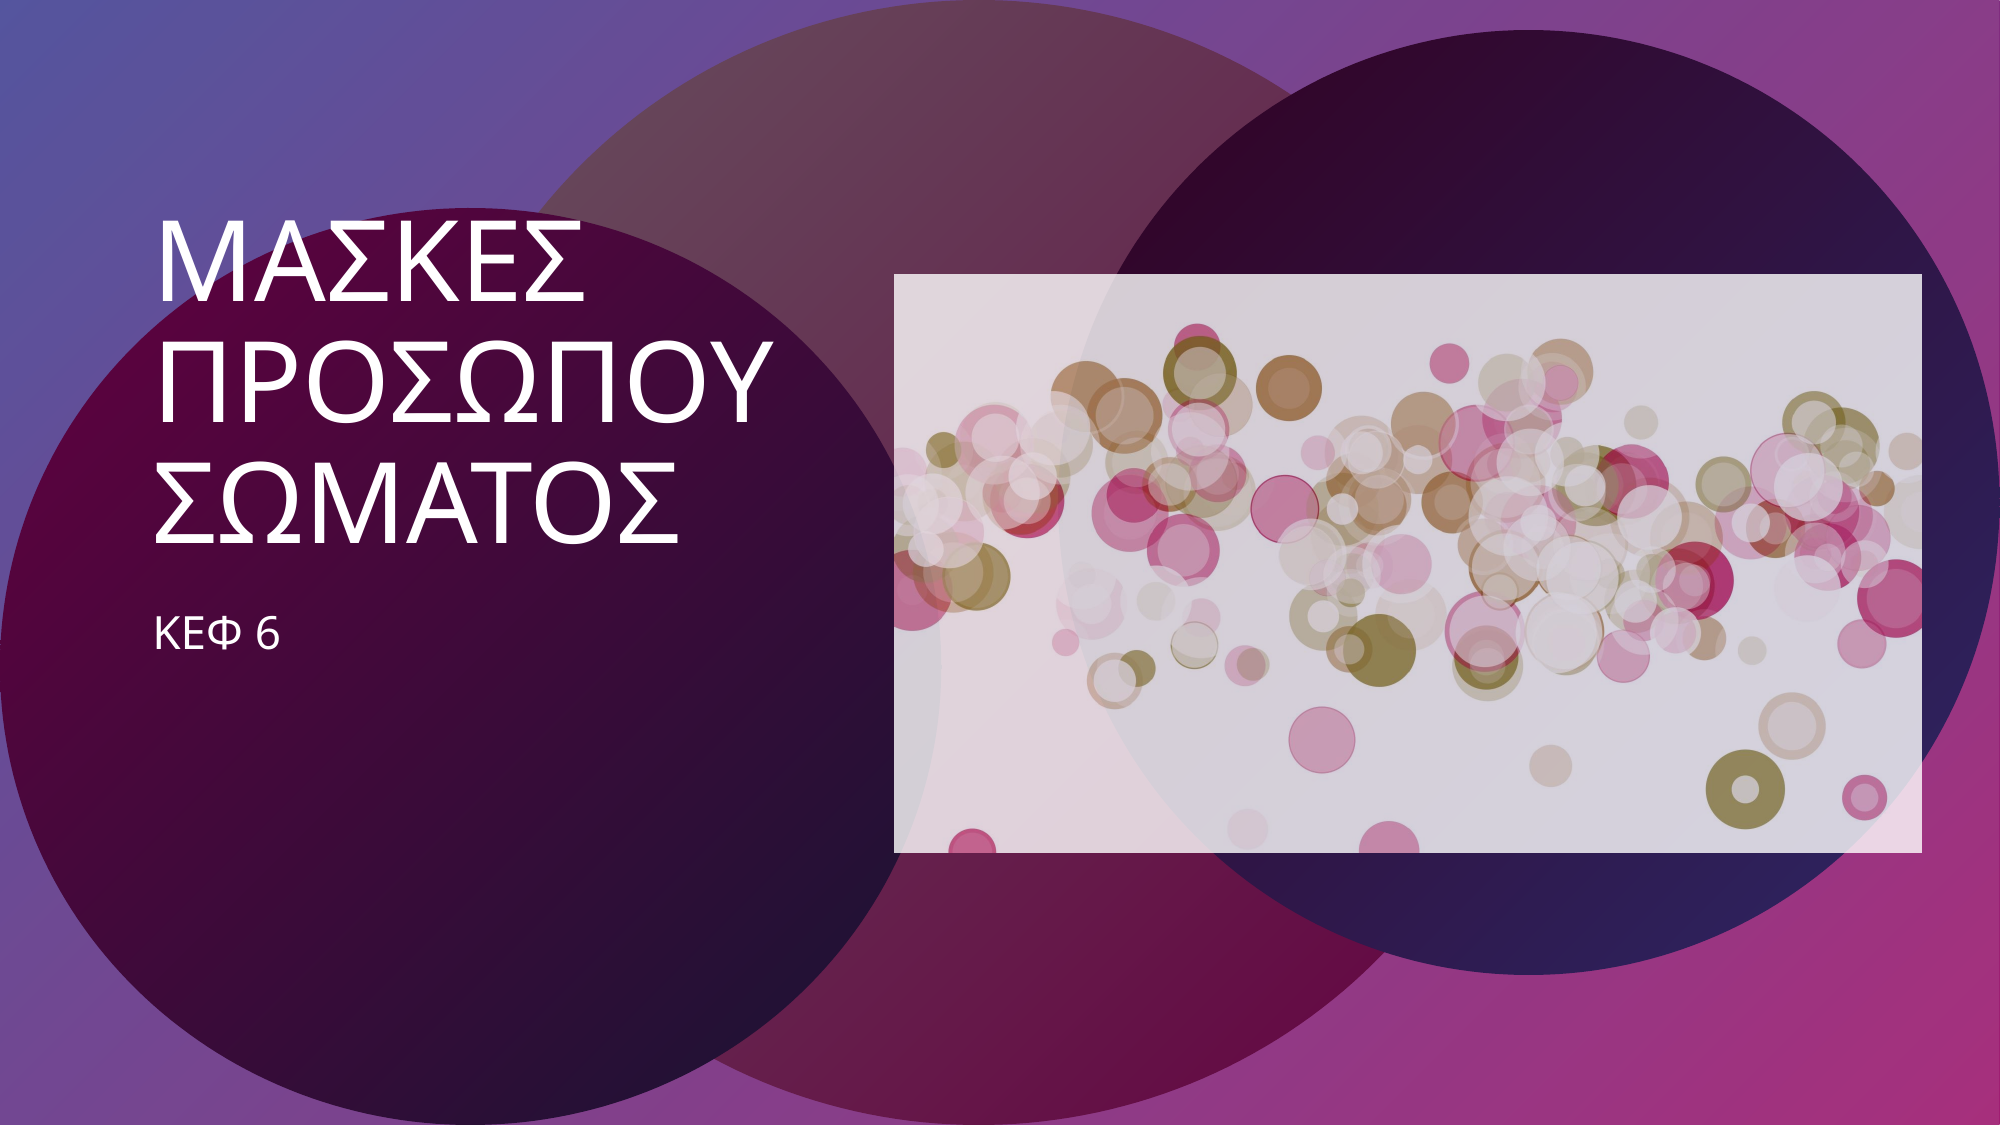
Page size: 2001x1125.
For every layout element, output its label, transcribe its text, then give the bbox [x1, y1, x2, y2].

picture [894, 274, 1922, 853]
title ΜΑΣΚΕΣ ΠΡΟΣΩΠΟΥ ΣΩΜΑΤΟΣ [137, 184, 834, 576]
text_box [0, 0, 2000, 1125]
subtitle ΚΕΦ 6 [137, 590, 471, 694]
